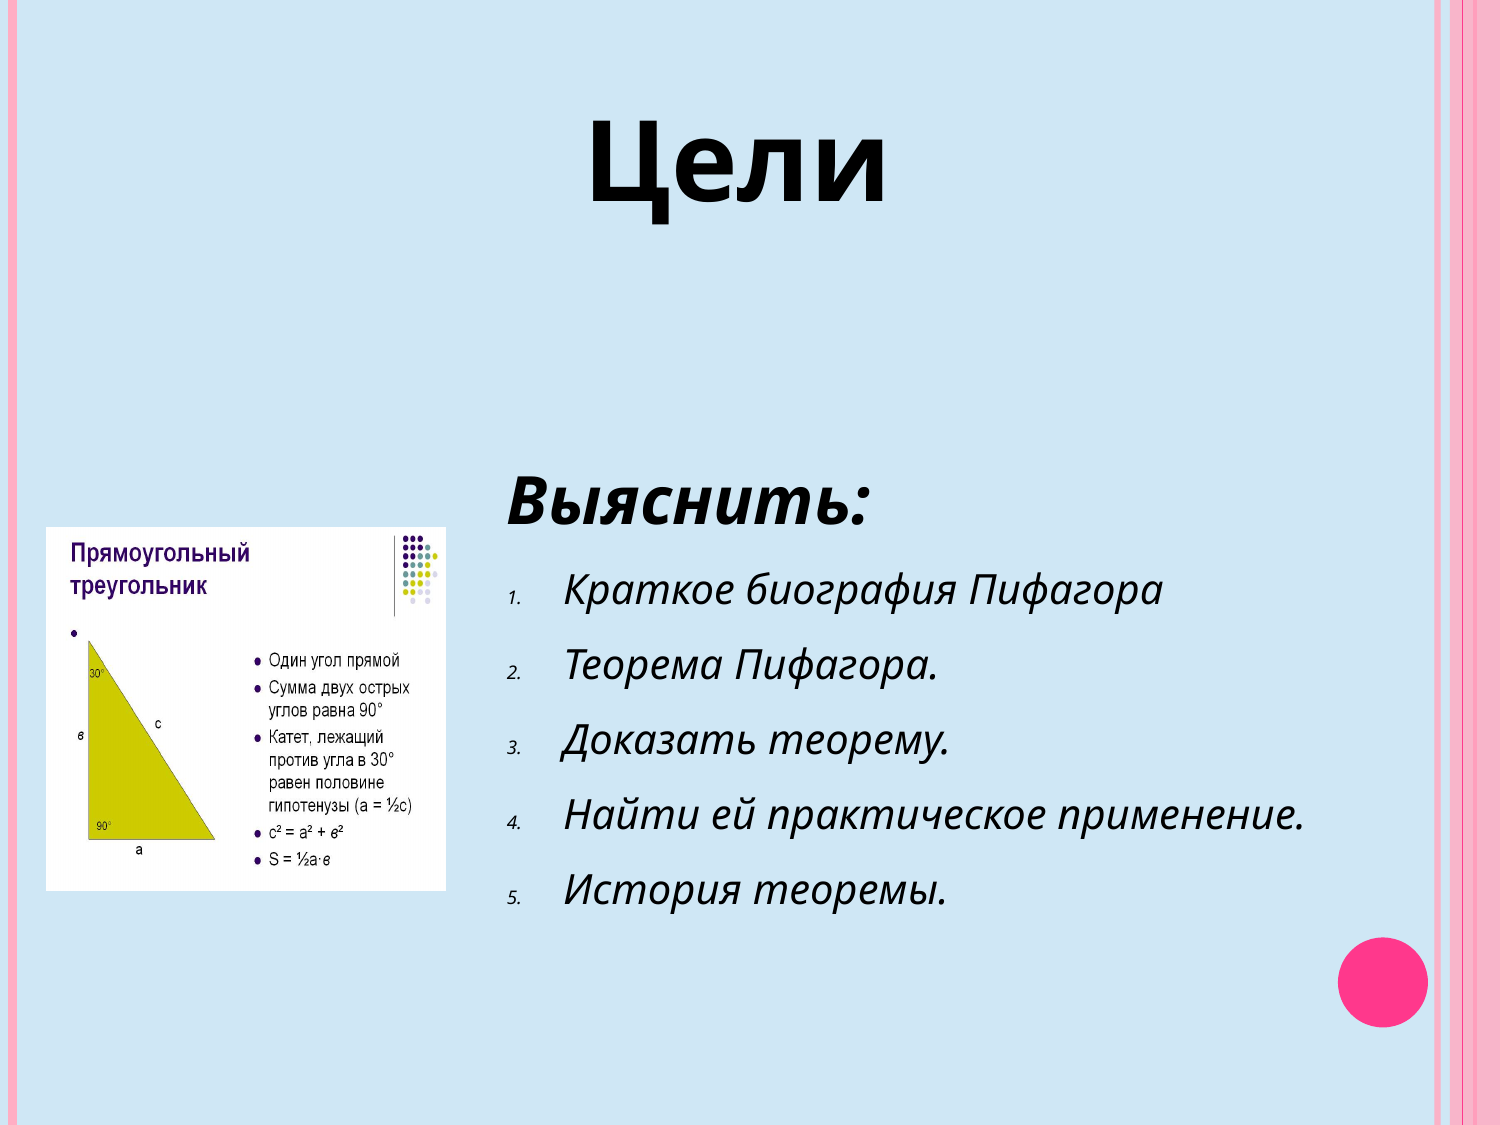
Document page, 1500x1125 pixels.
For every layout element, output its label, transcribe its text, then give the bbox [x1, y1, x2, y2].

text_box Выяснить: Краткое биография Пифагора Теорема Пифагора. Доказать теорему. Найти ей практическое применение. История теоремы. [492, 410, 1453, 1063]
picture [46, 527, 446, 891]
text_box Цели [568, 81, 907, 233]
